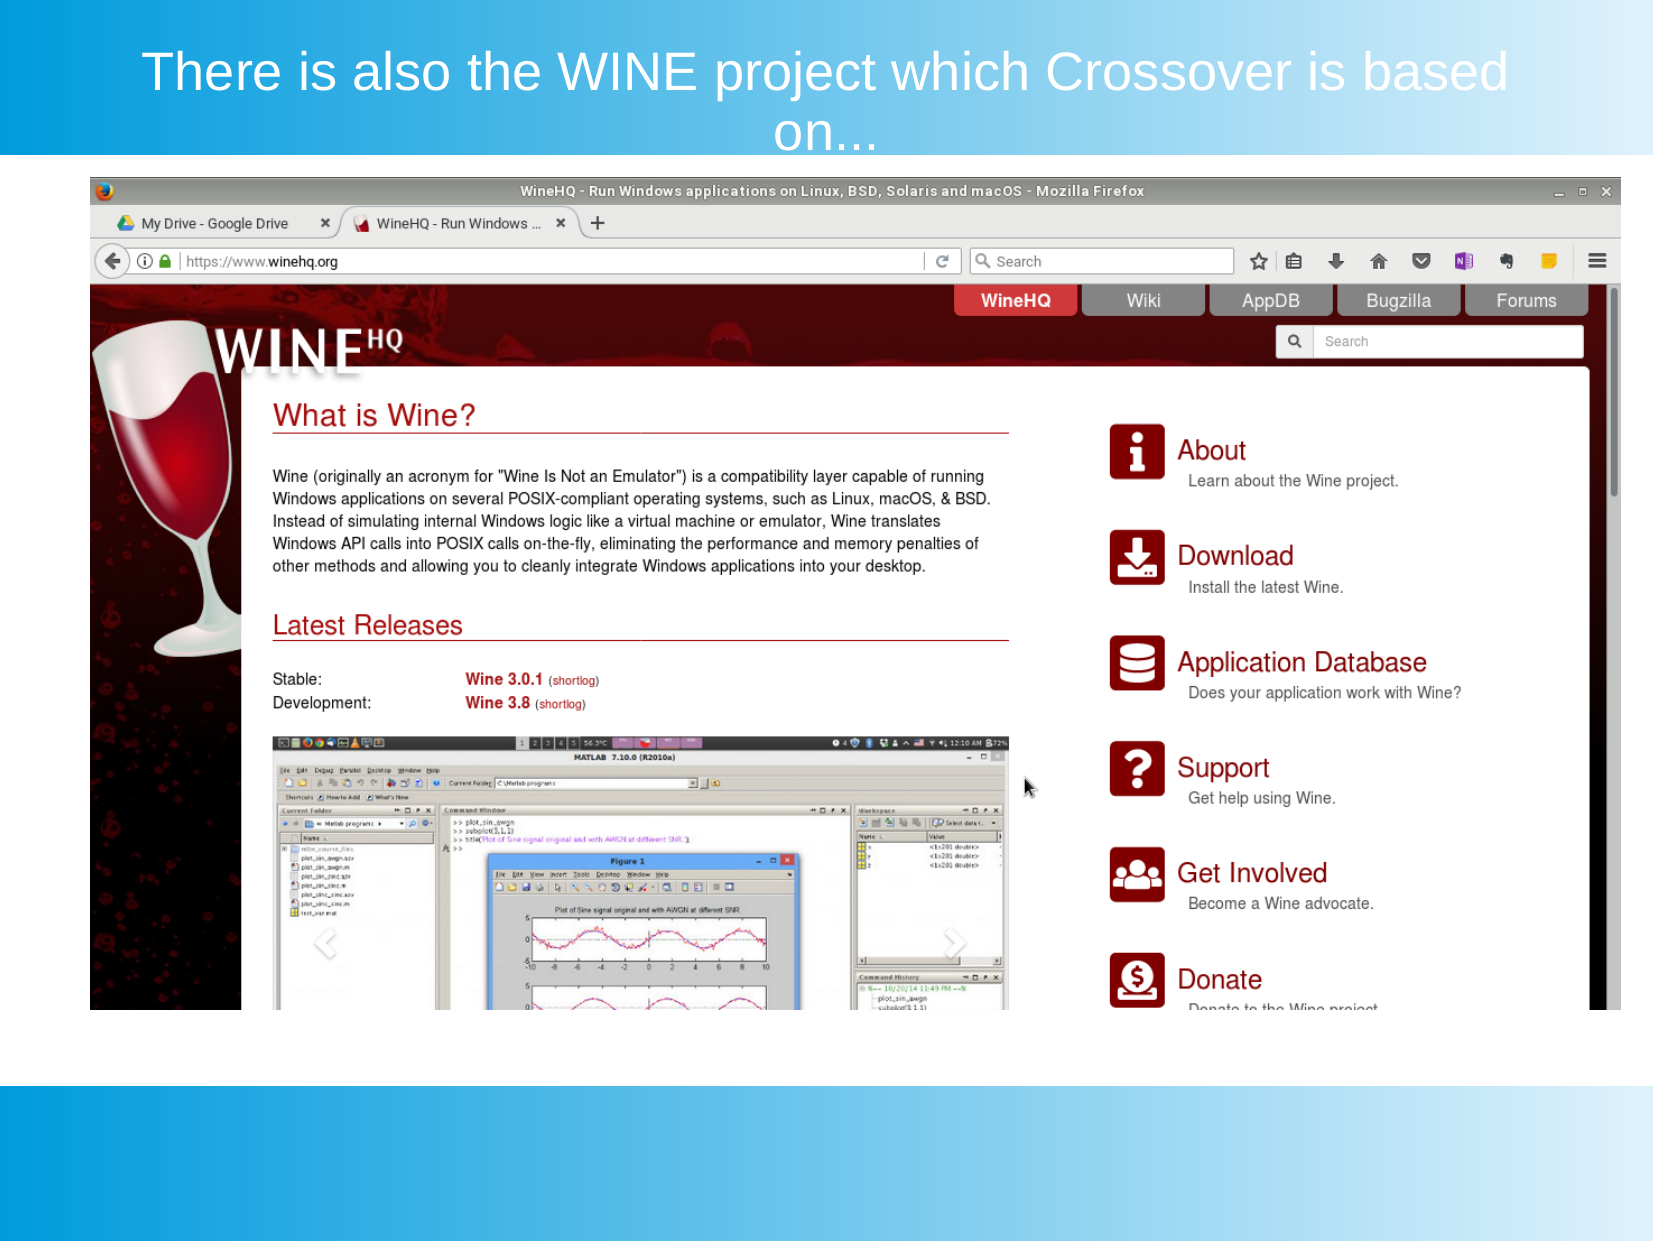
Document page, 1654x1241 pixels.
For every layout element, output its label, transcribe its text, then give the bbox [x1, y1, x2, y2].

title There is also the WINE project which Crossover is based on... [82, 41, 1571, 163]
picture [90, 177, 1621, 1010]
